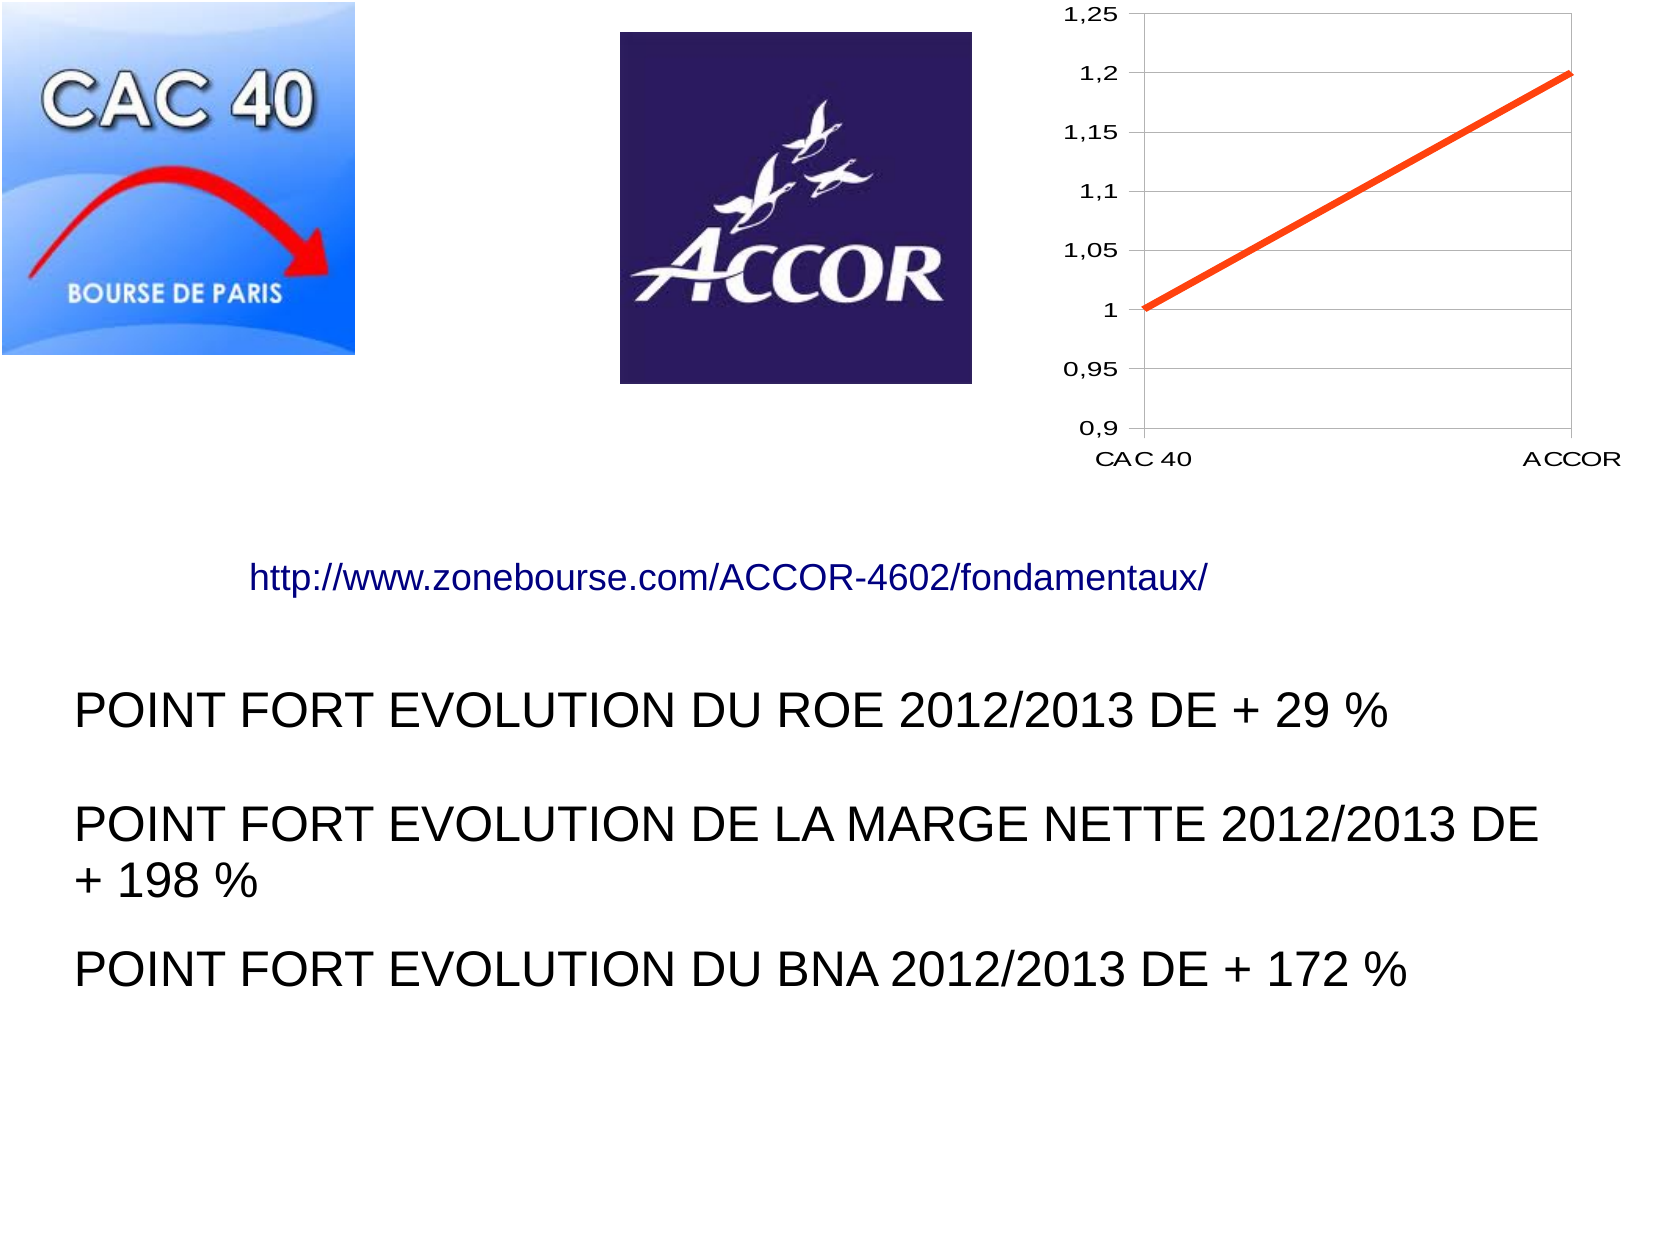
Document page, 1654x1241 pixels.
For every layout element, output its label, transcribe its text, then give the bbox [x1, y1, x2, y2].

text_box POINT FORT EVOLUTION DE LA MARGE NETTE 2012/2013 DE + 198 % [59, 789, 1565, 916]
text_box POINT FORT EVOLUTION DU ROE 2012/2013 DE + 29 % [59, 674, 1510, 764]
picture [1062, 0, 1625, 473]
text_box http://www.zonebourse.com/ACCOR-4602/fondamentaux/ [234, 549, 1418, 621]
picture [620, 32, 972, 384]
picture [2, 2, 355, 355]
text_box POINT FORT EVOLUTION DU BNA 2012/2013 DE + 172 % [59, 933, 1453, 1004]
